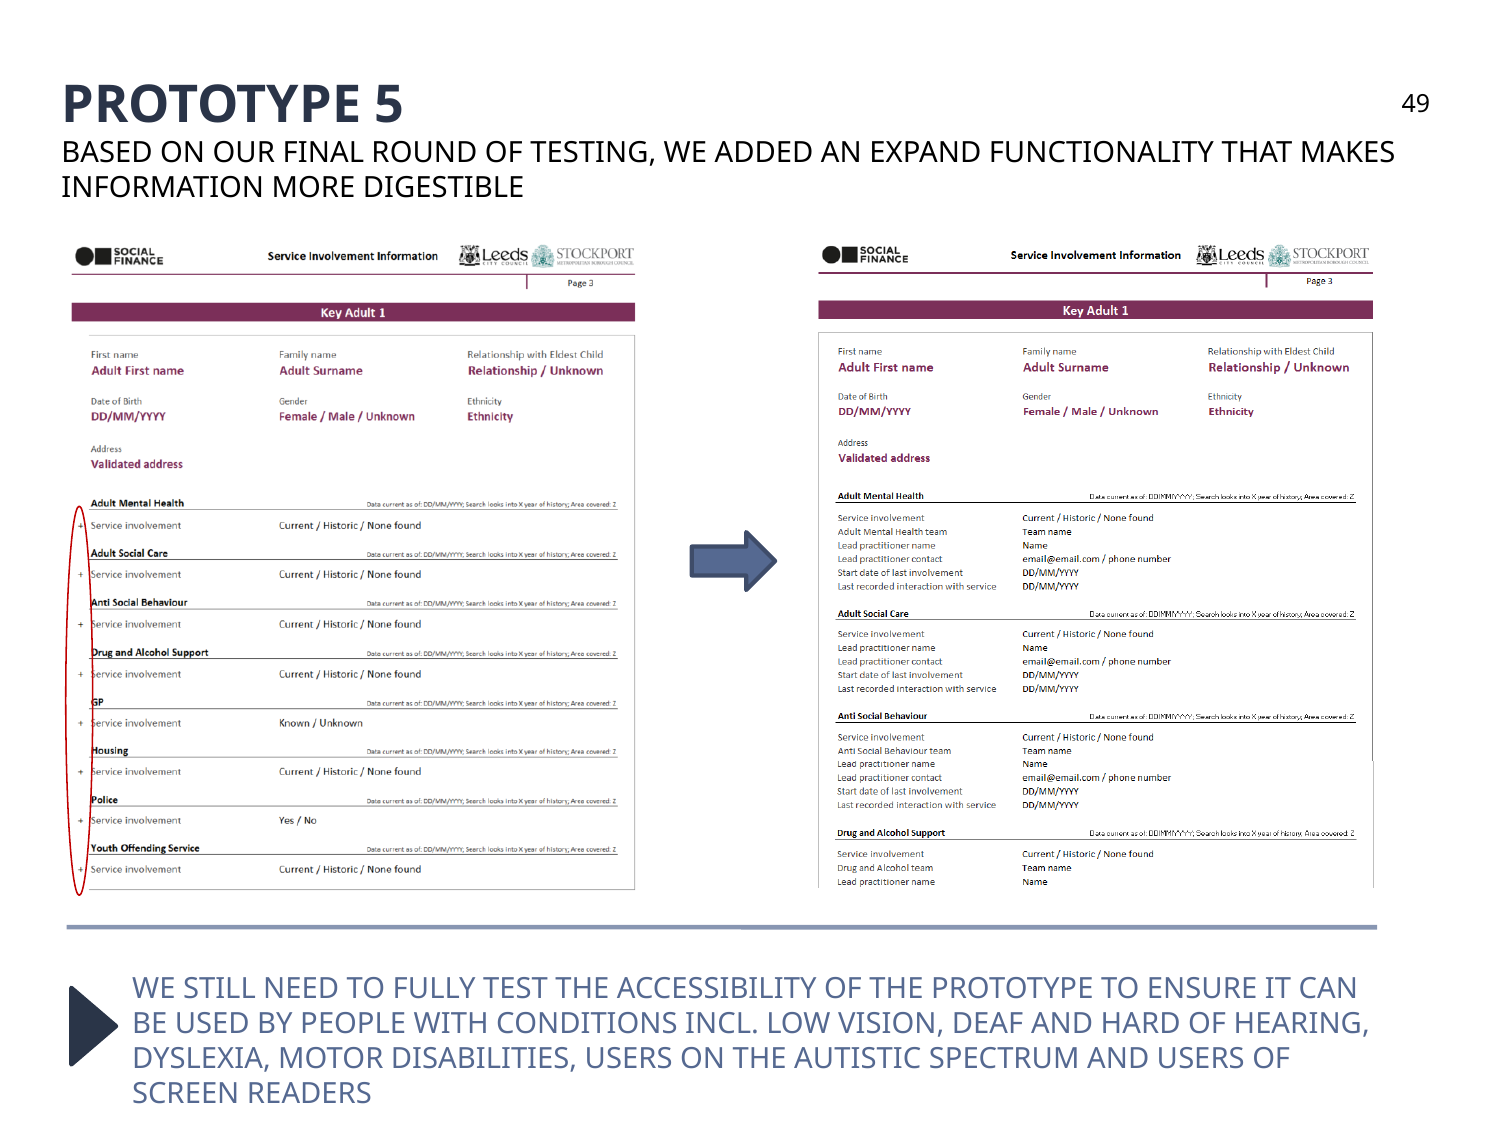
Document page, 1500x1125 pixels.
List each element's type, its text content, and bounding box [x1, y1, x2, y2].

text_box [71, 987, 117, 1065]
text_box WE STILL NEED TO FULLY TEST THE ACCESSIBILITY OF THE PROTOTYPE TO ENSURE IT CAN BE USED BY PEOPLE WITH CONDITIONS INCL. LOW VISION, DEAF AND HARD OF HEARING, DYSLEXIA, MOTOR DISABILITIES, USERS ON THE AUTISTIC SPECTRUM AND USERS OF SCREEN READERS [132, 969, 1388, 1110]
text_box PROTOTYPE 5 BASED ON OUR FINAL ROUND OF TESTING, WE ADDED AN EXPAND FUNCTIONALITY THAT MAKES INFORMATION MORE DIGESTIBLE [61, 70, 1500, 289]
slide_number <number> [1388, 87, 1431, 148]
picture [67, 508, 91, 893]
picture [64, 289, 640, 901]
text_box [691, 532, 776, 591]
picture [812, 289, 1389, 888]
